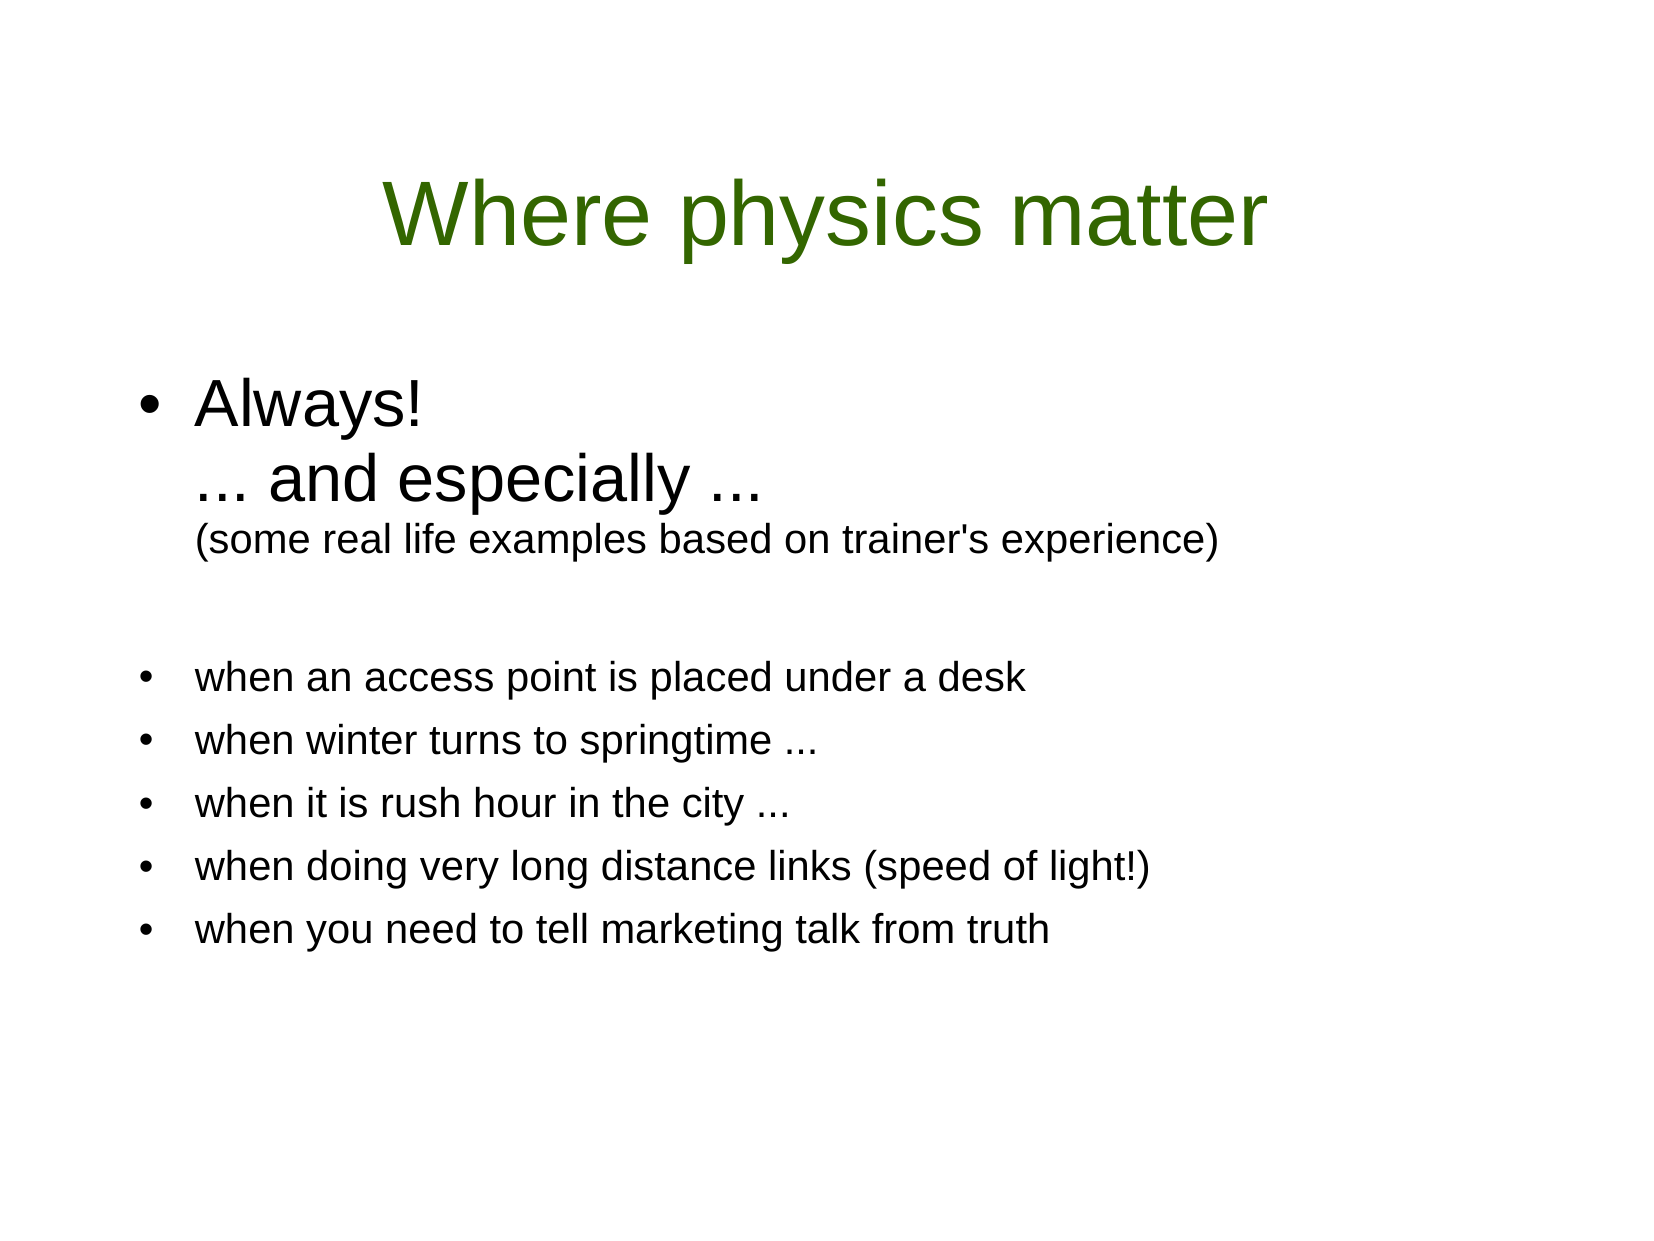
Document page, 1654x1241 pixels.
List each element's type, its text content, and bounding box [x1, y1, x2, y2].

list Always! ... and especially ... (some real life examples based on trainer's experience) when an access point is placed under a desk when winter turns to springtime ... when it is rush hour in the city ... when doing very long distance links (speed of light!) when you need to tell marketing talk from truth [123, 358, 1530, 1103]
title Where physics matter [123, 87, 1530, 340]
